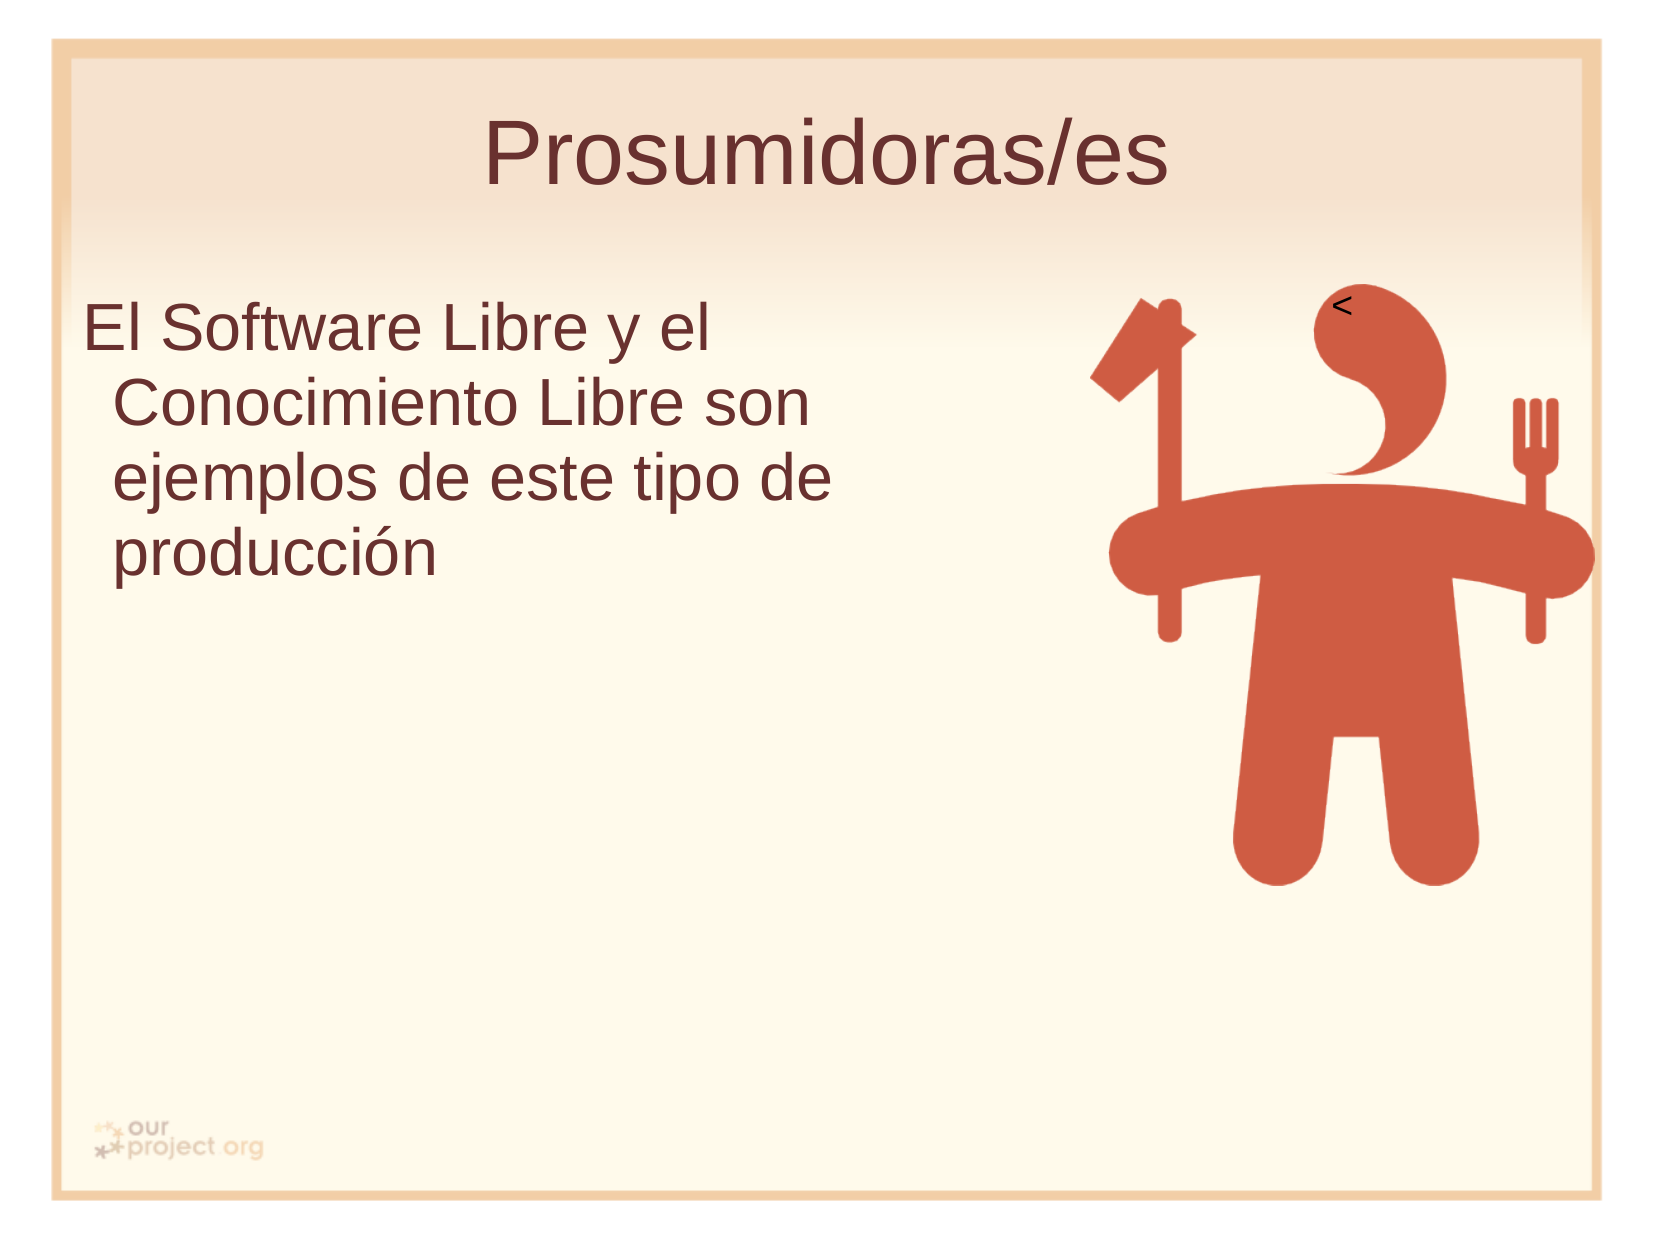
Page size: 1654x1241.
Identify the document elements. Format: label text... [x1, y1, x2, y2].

picture [0, 0, 1654, 1241]
list El Software Libre y el Conocimiento Libre son ejemplos de este tipo de producción [82, 290, 1063, 1109]
title Prosumidoras/es [82, 49, 1571, 257]
